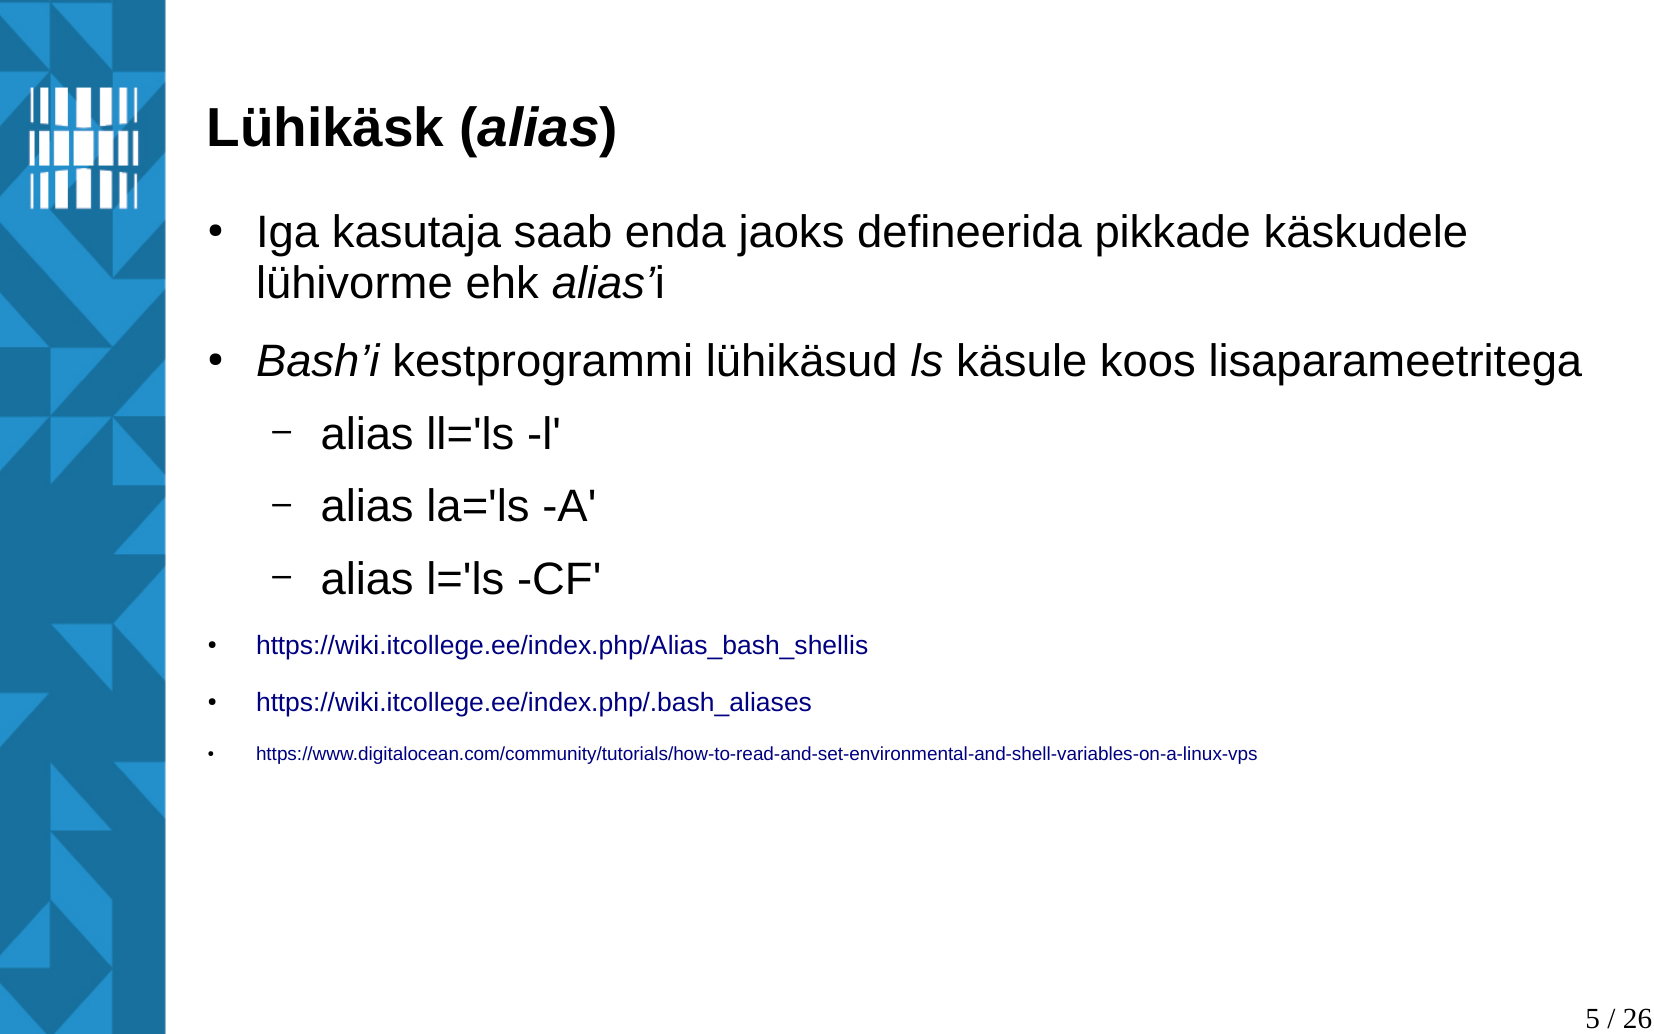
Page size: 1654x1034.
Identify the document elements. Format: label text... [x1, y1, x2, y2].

title Lühikäsk (alias) [206, 41, 1565, 206]
list Iga kasutaja saab enda jaoks defineerida pikkade käskudele lühivorme ehk alias’i Bash’i kestprogrammi lühikäsud ls käsule koos lisaparameetritega alias ll='ls -l' alias la='ls -A' alias l='ls -CF' https://wiki.itcollege.ee/index.php/Alias_bash_shellis https://wiki.itcollege.ee/index.php/.bash_aliases https://www.digitalocean.com/community/tutorials/how-to-read-and-set-environmental-and-shell-variables-on-a-linux-vps [191, 206, 1595, 798]
